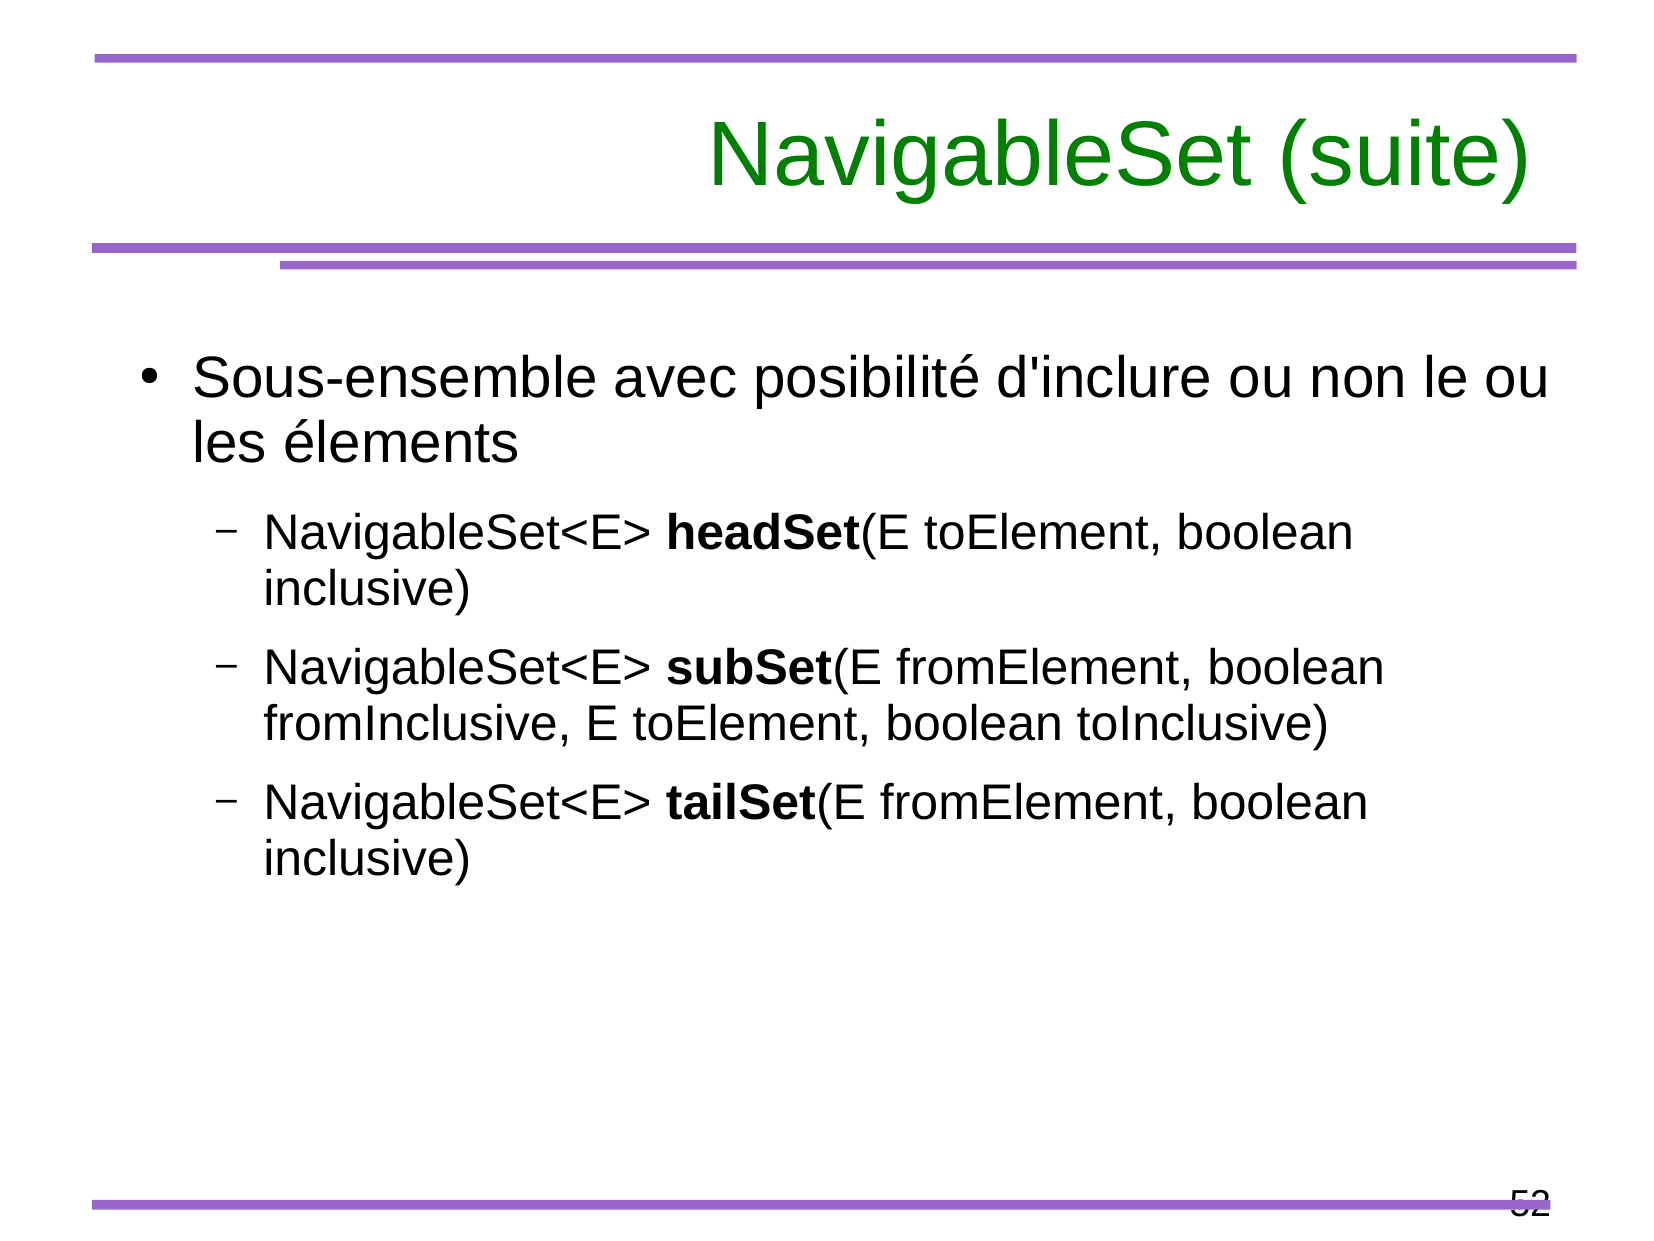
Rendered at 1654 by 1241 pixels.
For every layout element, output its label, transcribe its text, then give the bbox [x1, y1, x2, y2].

list Sous-ensemble avec posibilité d'inclure ou non le ou les élements NavigableSet<E> headSet(E toElement, boolean inclusive) NavigableSet<E> subSet(E fromElement, boolean fromInclusive, E toElement, boolean toInclusive) NavigableSet<E> tailSet(E fromElement, boolean inclusive) [121, 344, 1570, 1127]
title NavigableSet (suite) [121, 49, 1534, 257]
